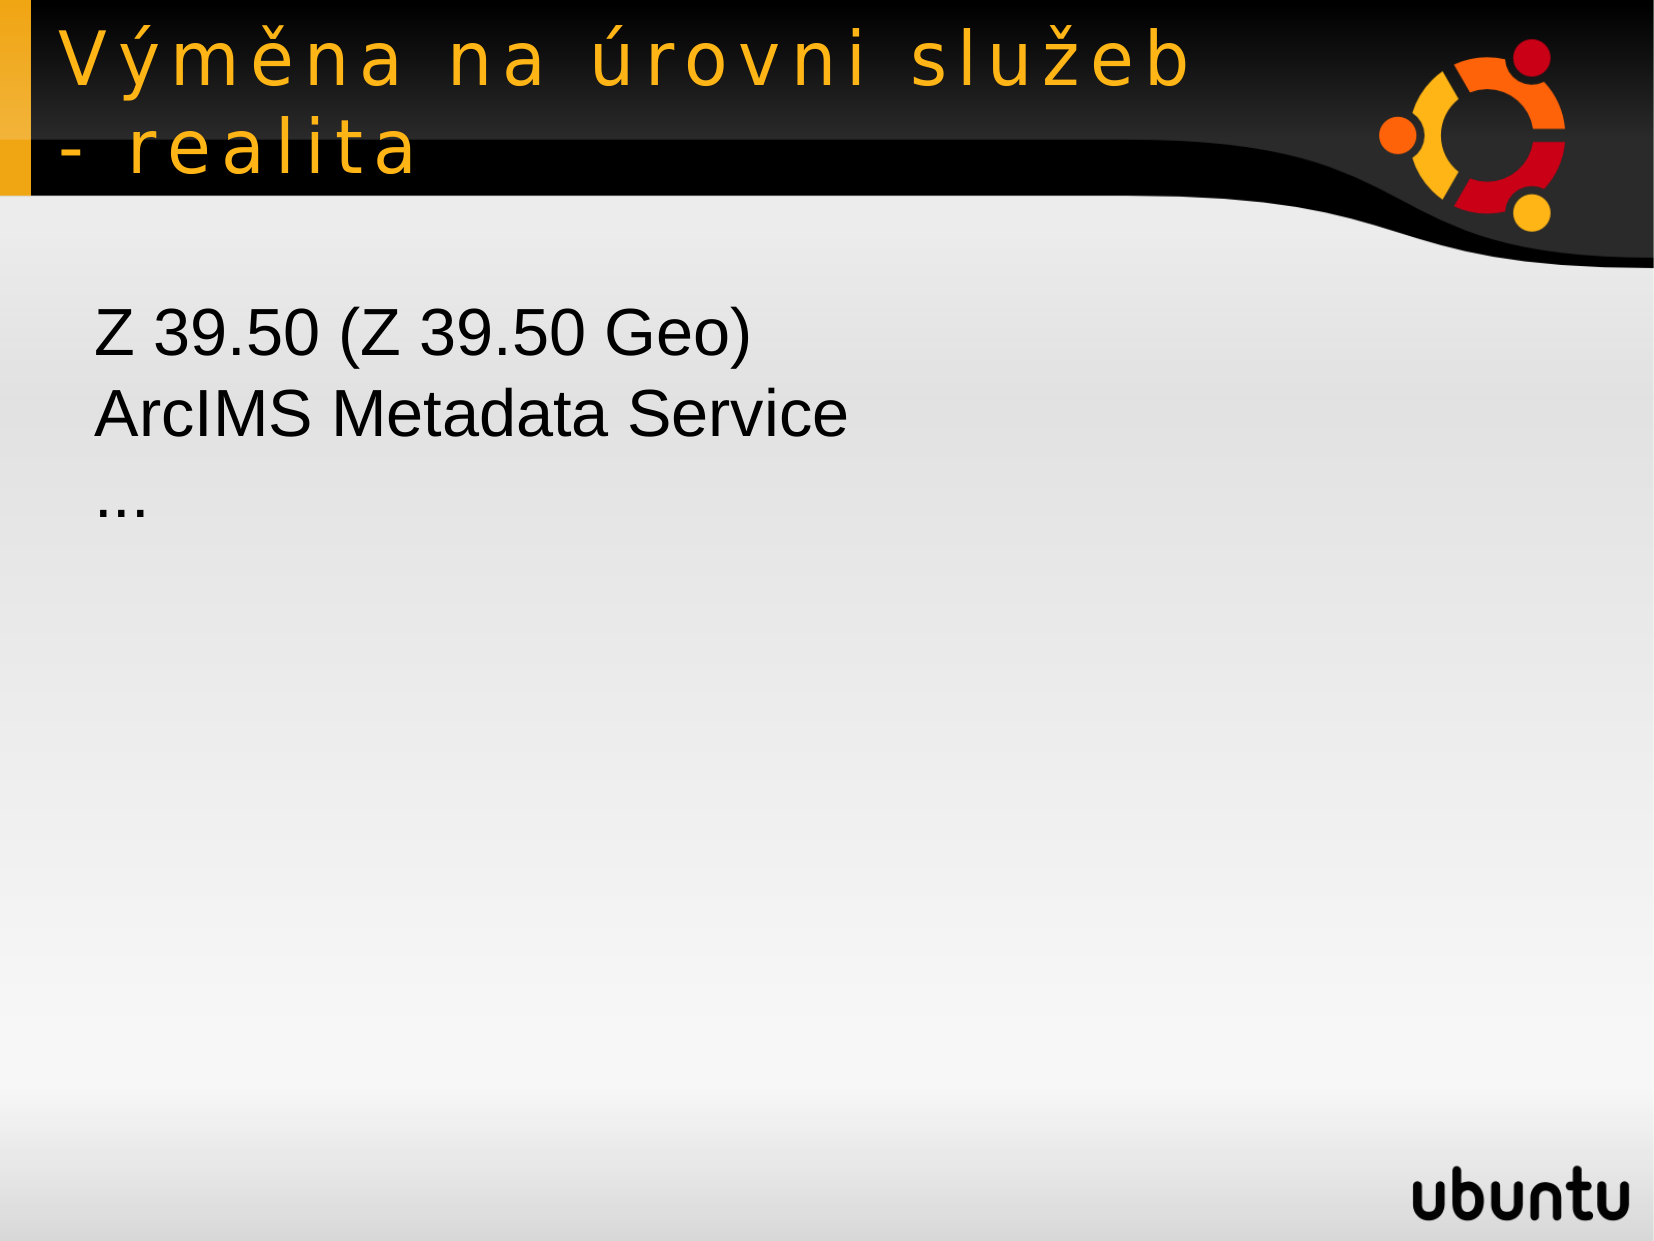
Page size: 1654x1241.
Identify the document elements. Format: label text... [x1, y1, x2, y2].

list Z 39.50 (Z 39.50 Geo) ArcIMS Metadata Service ... [76, 295, 1565, 1114]
title Výměna na úrovni služeb - realita [59, 16, 1270, 191]
picture [0, 0, 1654, 1241]
